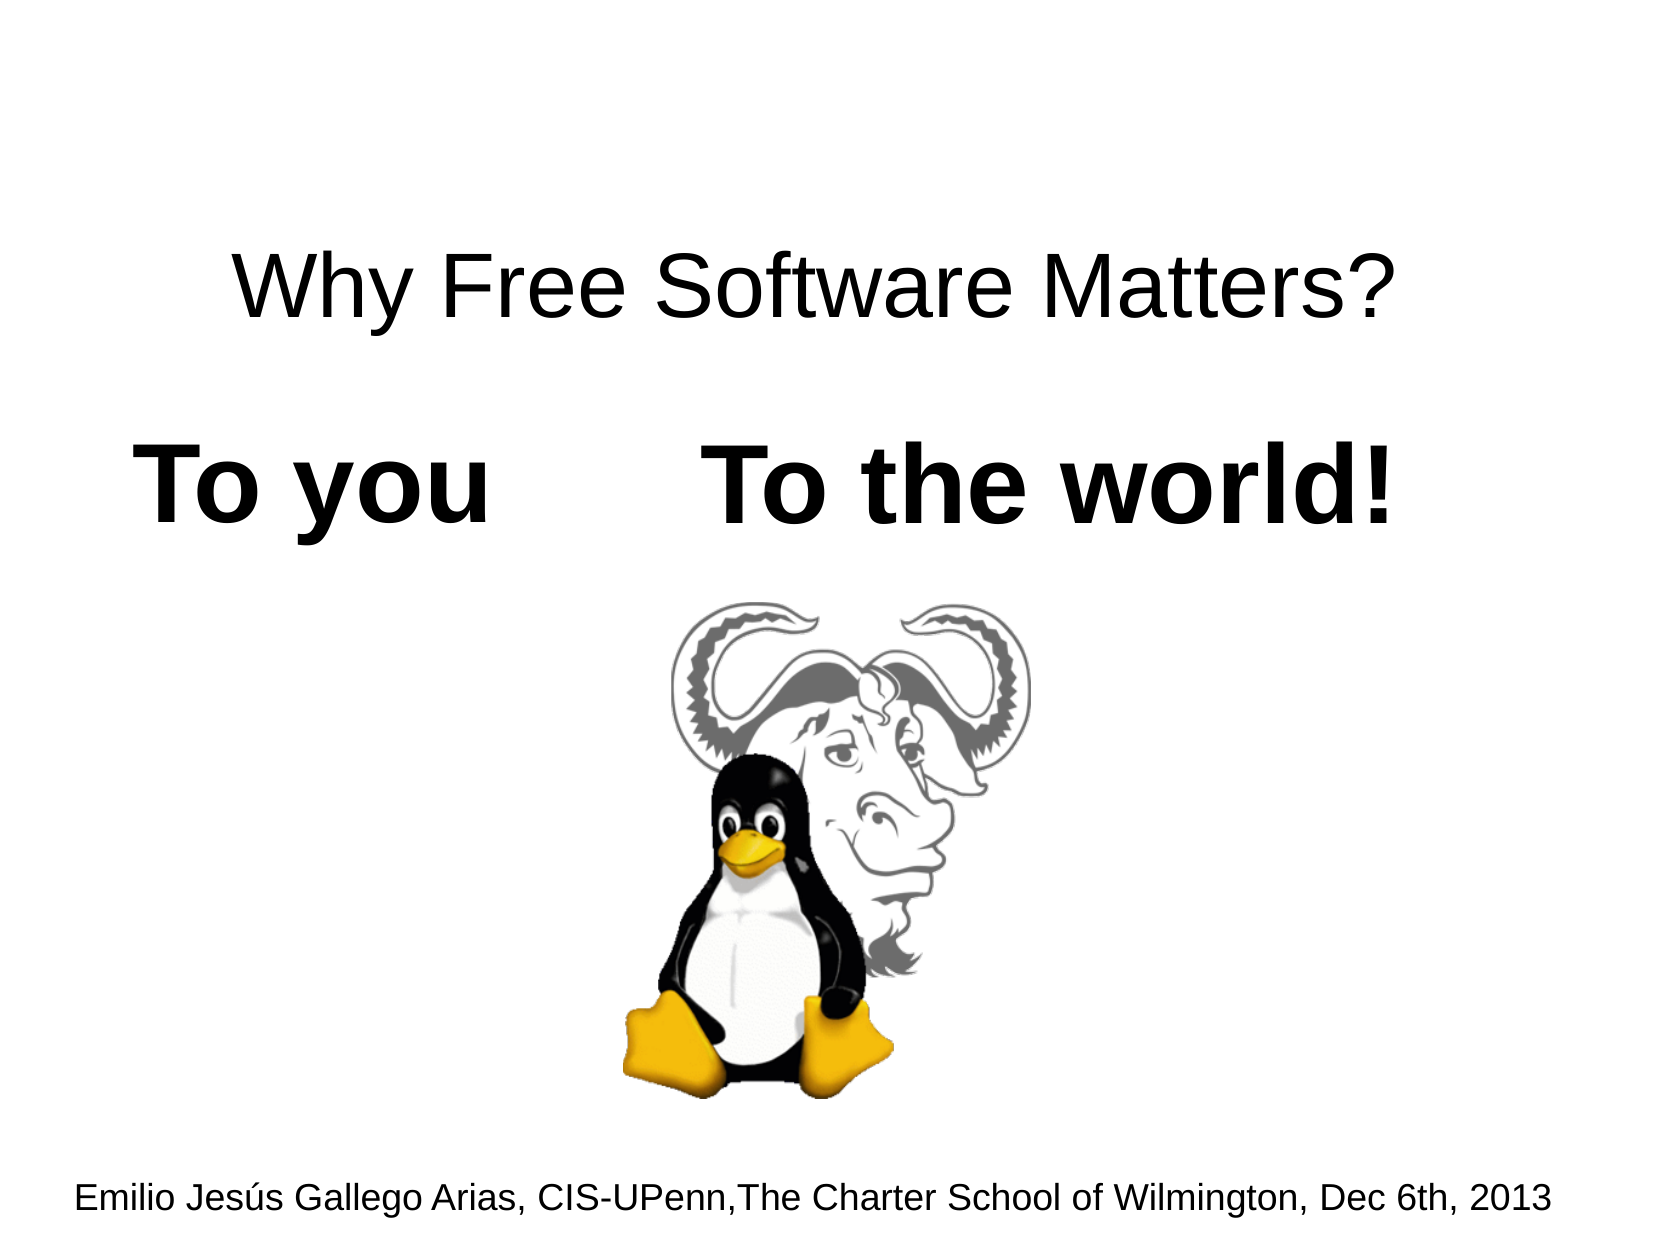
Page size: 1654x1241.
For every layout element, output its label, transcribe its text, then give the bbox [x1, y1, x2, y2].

text_box To the world! [561, 414, 1583, 556]
text_box To you [118, 413, 562, 555]
title Why Free Software Matters? [70, 182, 1560, 390]
text_box Emilio Jesús Gallego Arias, CIS-UPenn,The Charter School of Wilmington, Dec 6th, 2013 [59, 1169, 1607, 1227]
picture [623, 602, 1031, 1099]
